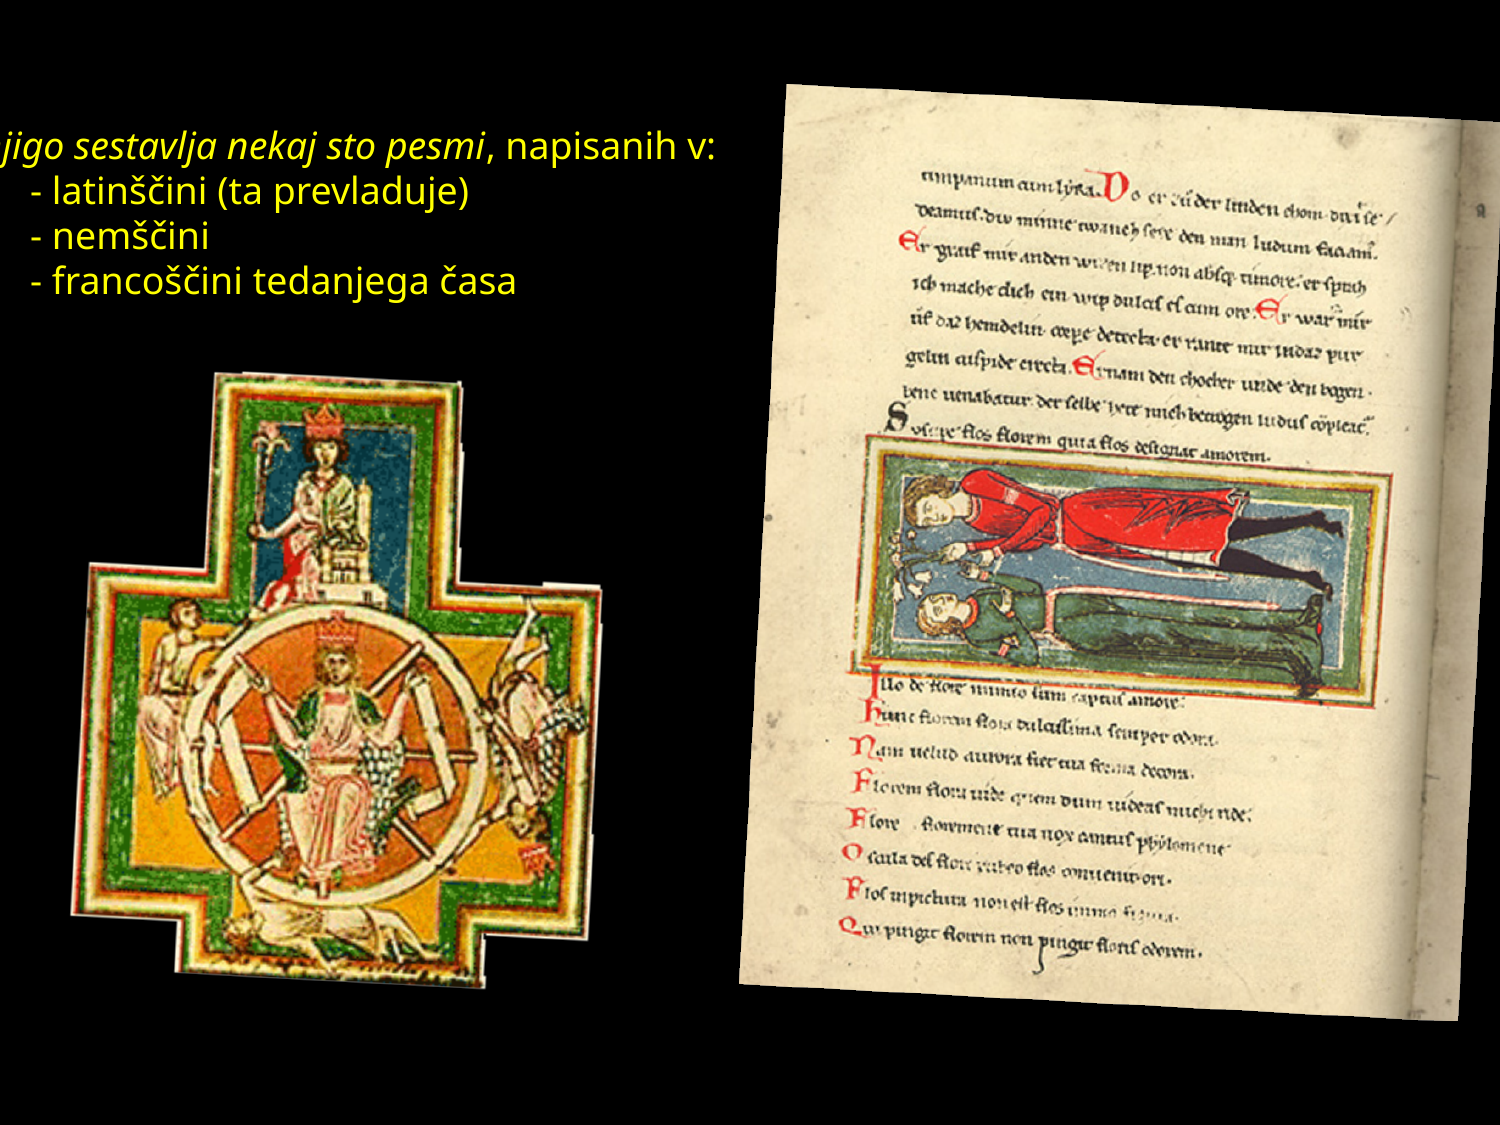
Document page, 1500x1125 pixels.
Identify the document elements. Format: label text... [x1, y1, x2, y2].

picture [738, 83, 1500, 1021]
picture [60, 359, 625, 1011]
text_box knjigo sestavlja nekaj sto pesmi, napisanih v: - latinščini (ta prevladuje) - nemščini - francoščini tedanjega časa [0, 115, 742, 355]
